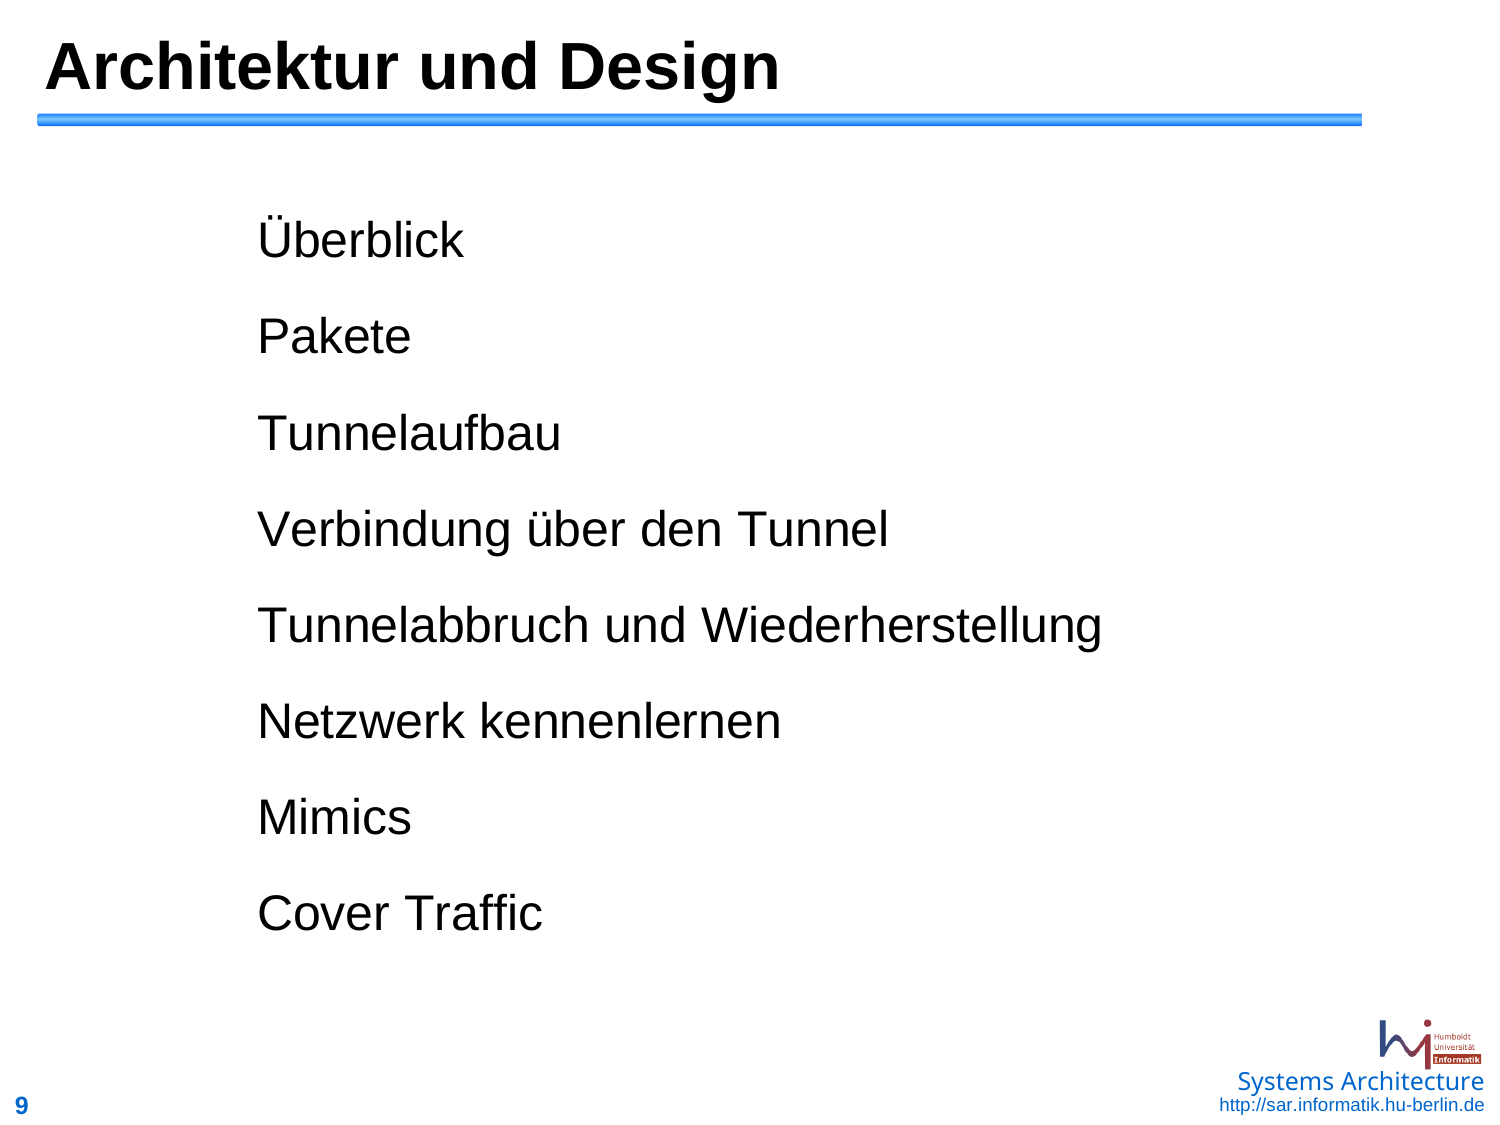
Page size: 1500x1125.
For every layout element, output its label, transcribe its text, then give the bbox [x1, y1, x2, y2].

title Architektur und Design [29, 20, 1500, 114]
picture [1376, 1016, 1483, 1071]
list Überblick Pakete Tunnelaufbau Verbindung über den Tunnel Tunnelabbruch und Wiederherstellung Netzwerk kennenlernen Mimics Cover Traffic [242, 177, 1300, 956]
